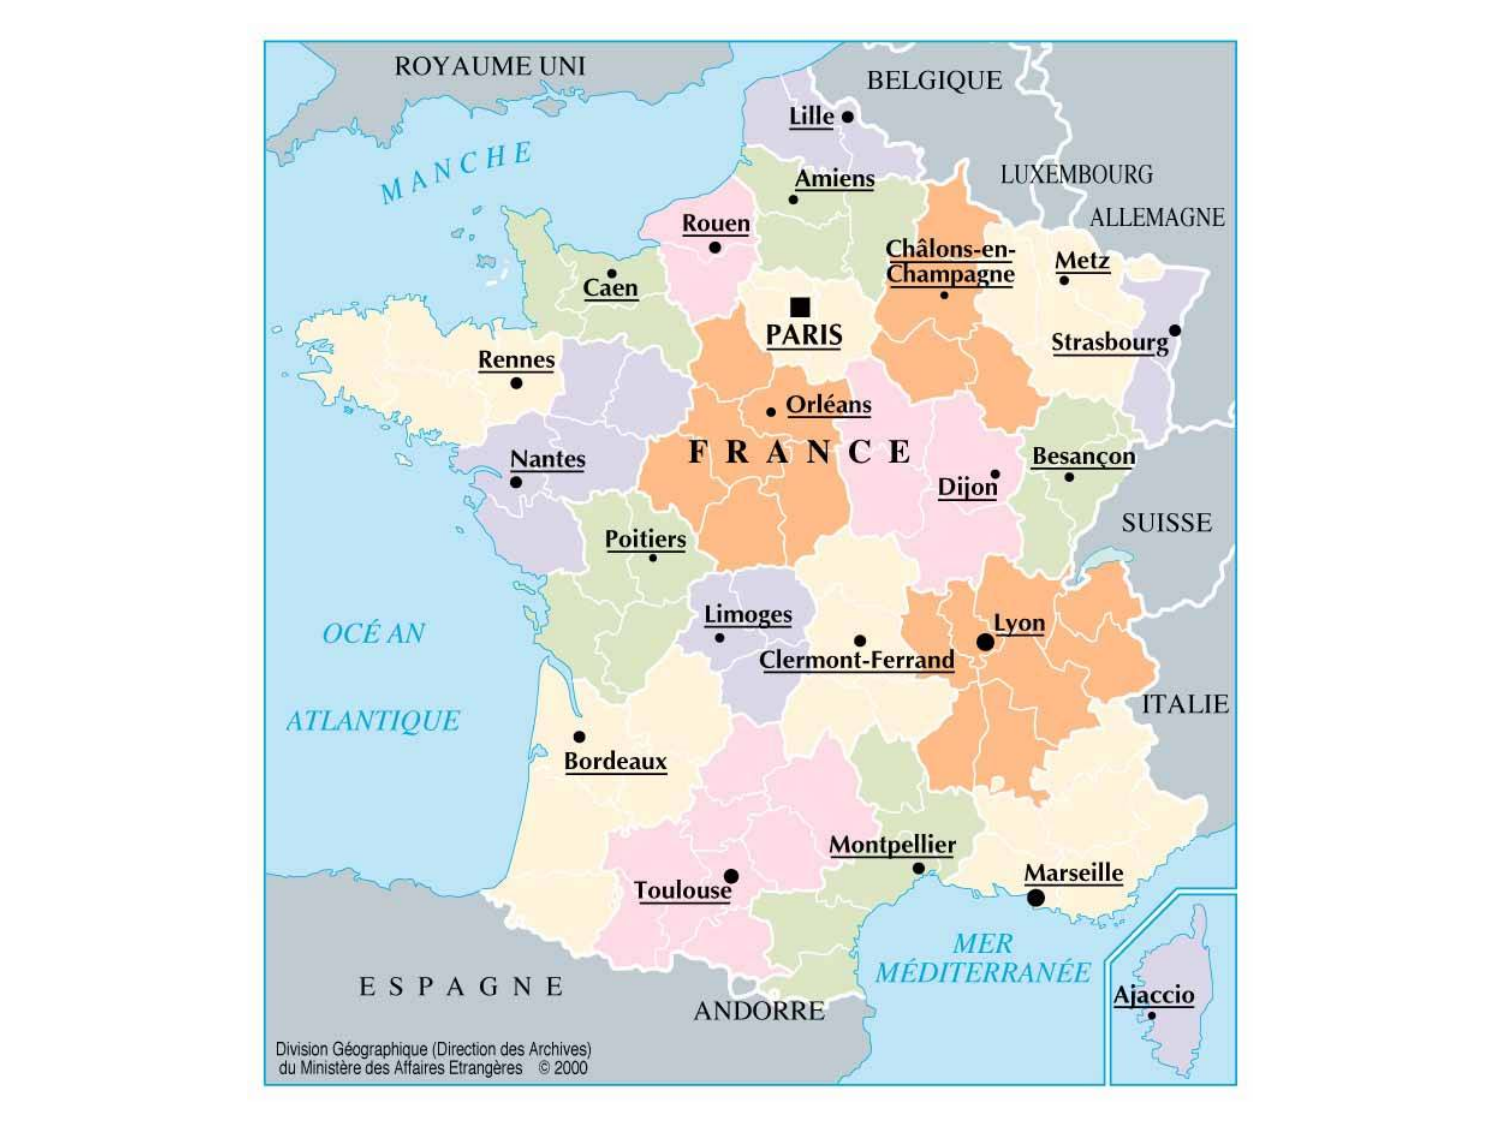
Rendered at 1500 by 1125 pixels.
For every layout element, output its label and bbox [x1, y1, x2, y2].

picture [247, 23, 1253, 1102]
